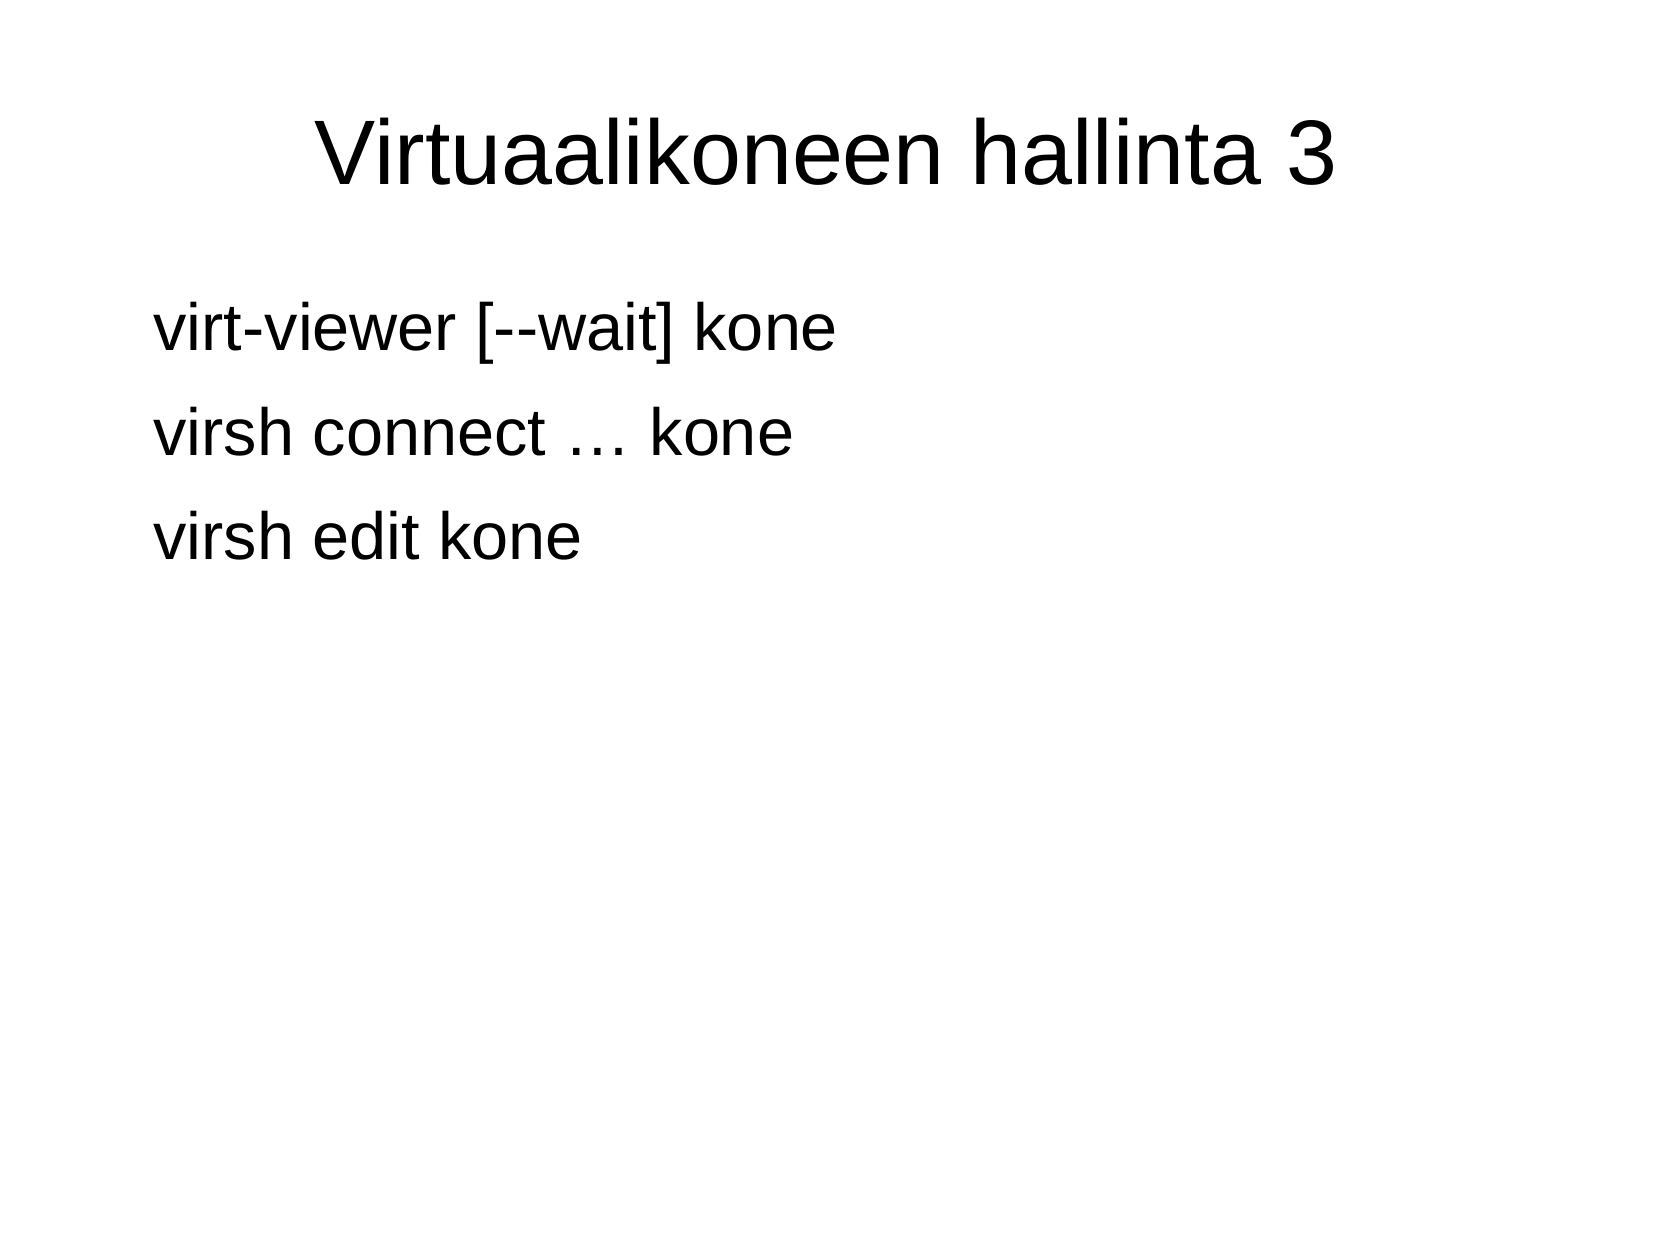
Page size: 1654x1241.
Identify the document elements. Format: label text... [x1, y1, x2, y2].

list virt-viewer [--wait] kone virsh connect … kone virsh edit kone [82, 290, 1571, 1010]
title Virtuaalikoneen hallinta 3 [82, 49, 1571, 257]
